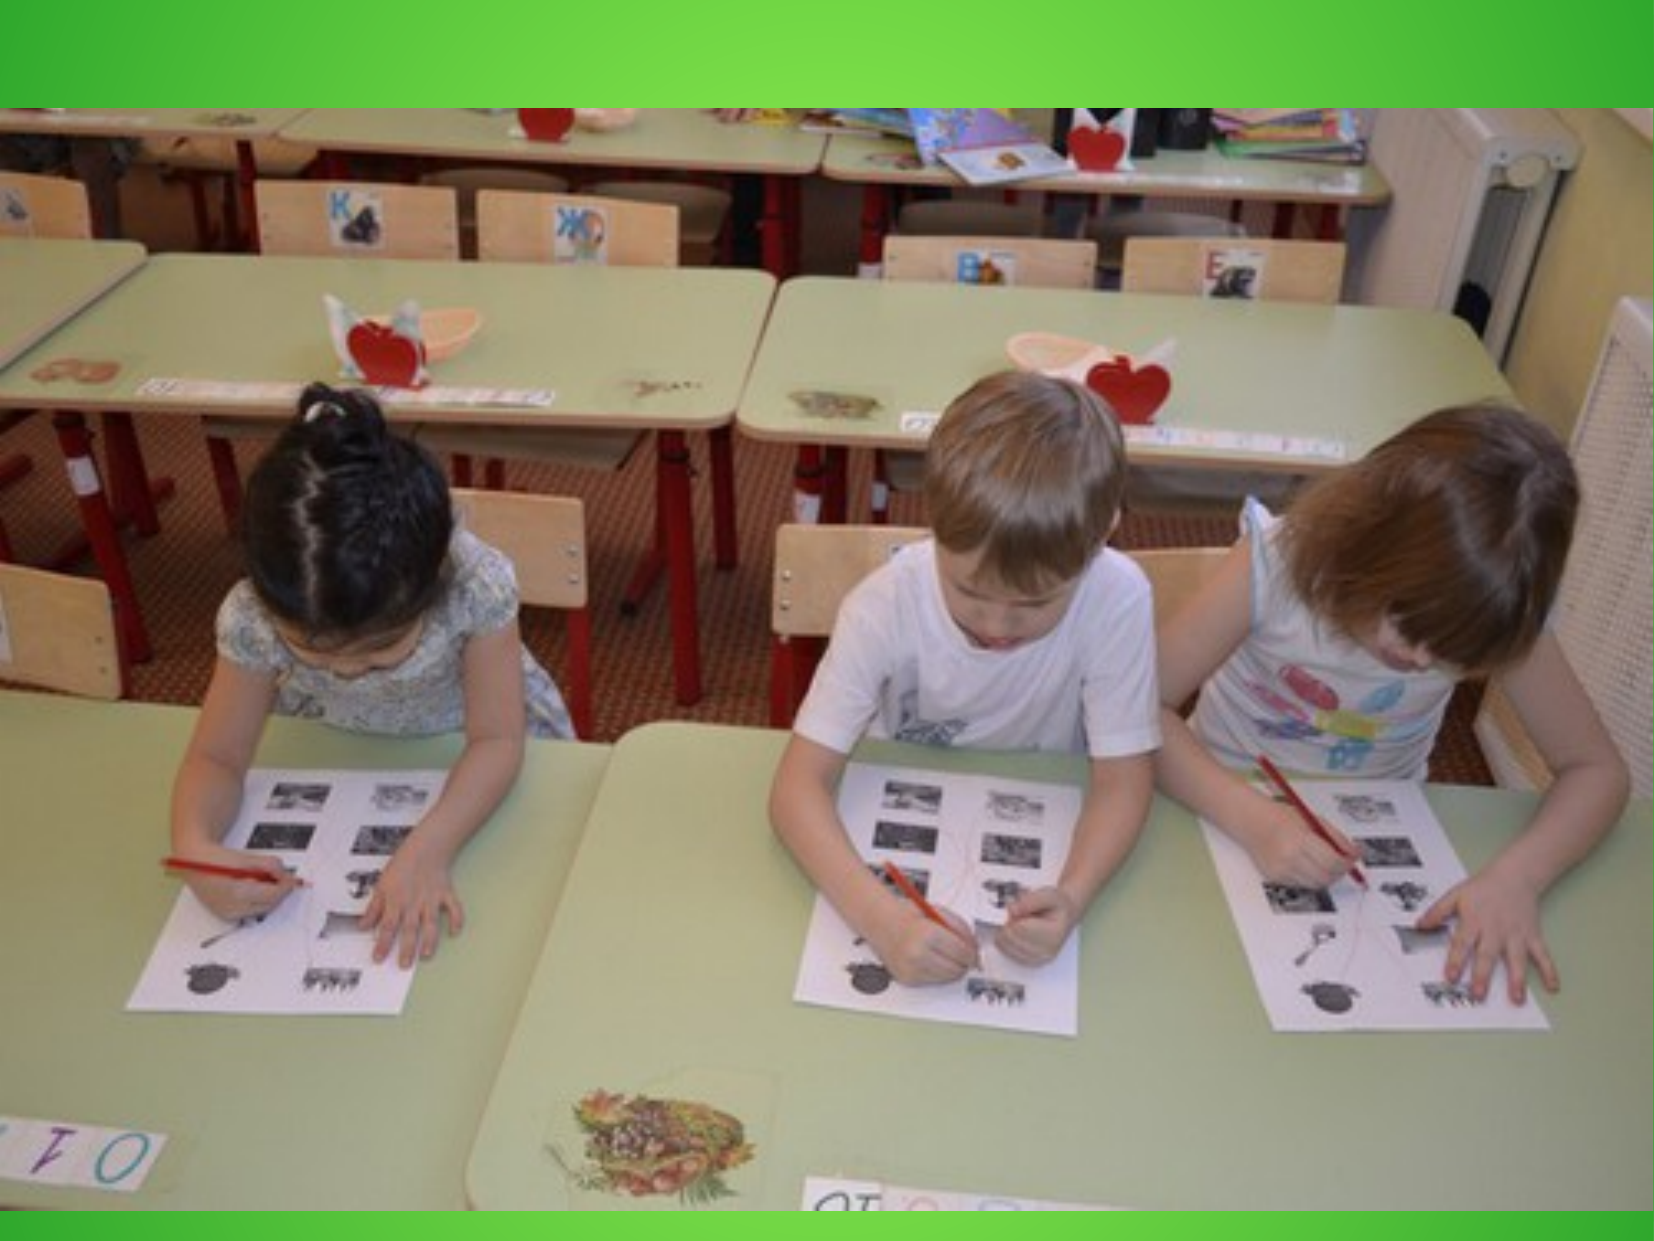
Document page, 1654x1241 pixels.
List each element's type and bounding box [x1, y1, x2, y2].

picture [0, 108, 1654, 1211]
